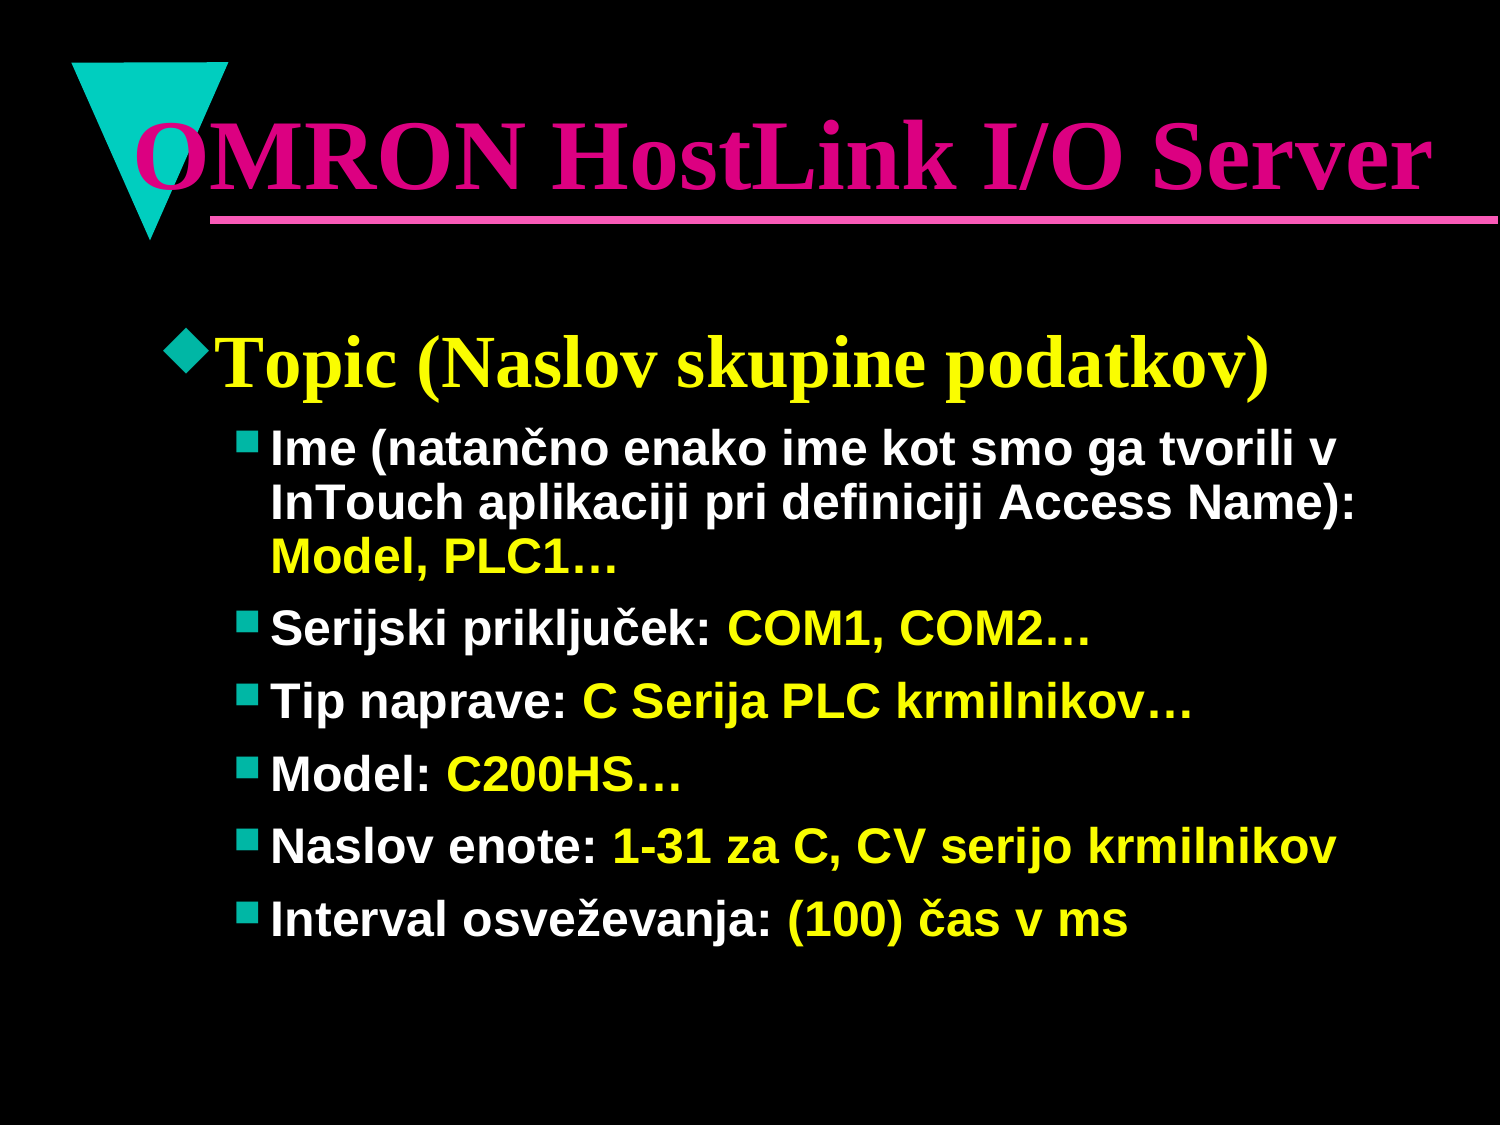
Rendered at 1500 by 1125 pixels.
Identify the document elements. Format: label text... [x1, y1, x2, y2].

title OMRON HostLink I/O Server [117, 63, 1500, 251]
list Topic (Naslov skupine podatkov) Ime (natančno enako ime kot smo ga tvorili v InTouch aplikaciji pri definiciji Access Name): Model, PLC1… Serijski priključek: COM1, COM2… Tip naprave: C Serija PLC krmilnikov… Model: C200HS… Naslov enote: 1-31 za C, CV serijo krmilnikov Interval osveževanja: (100) čas v ms [143, 314, 1476, 990]
